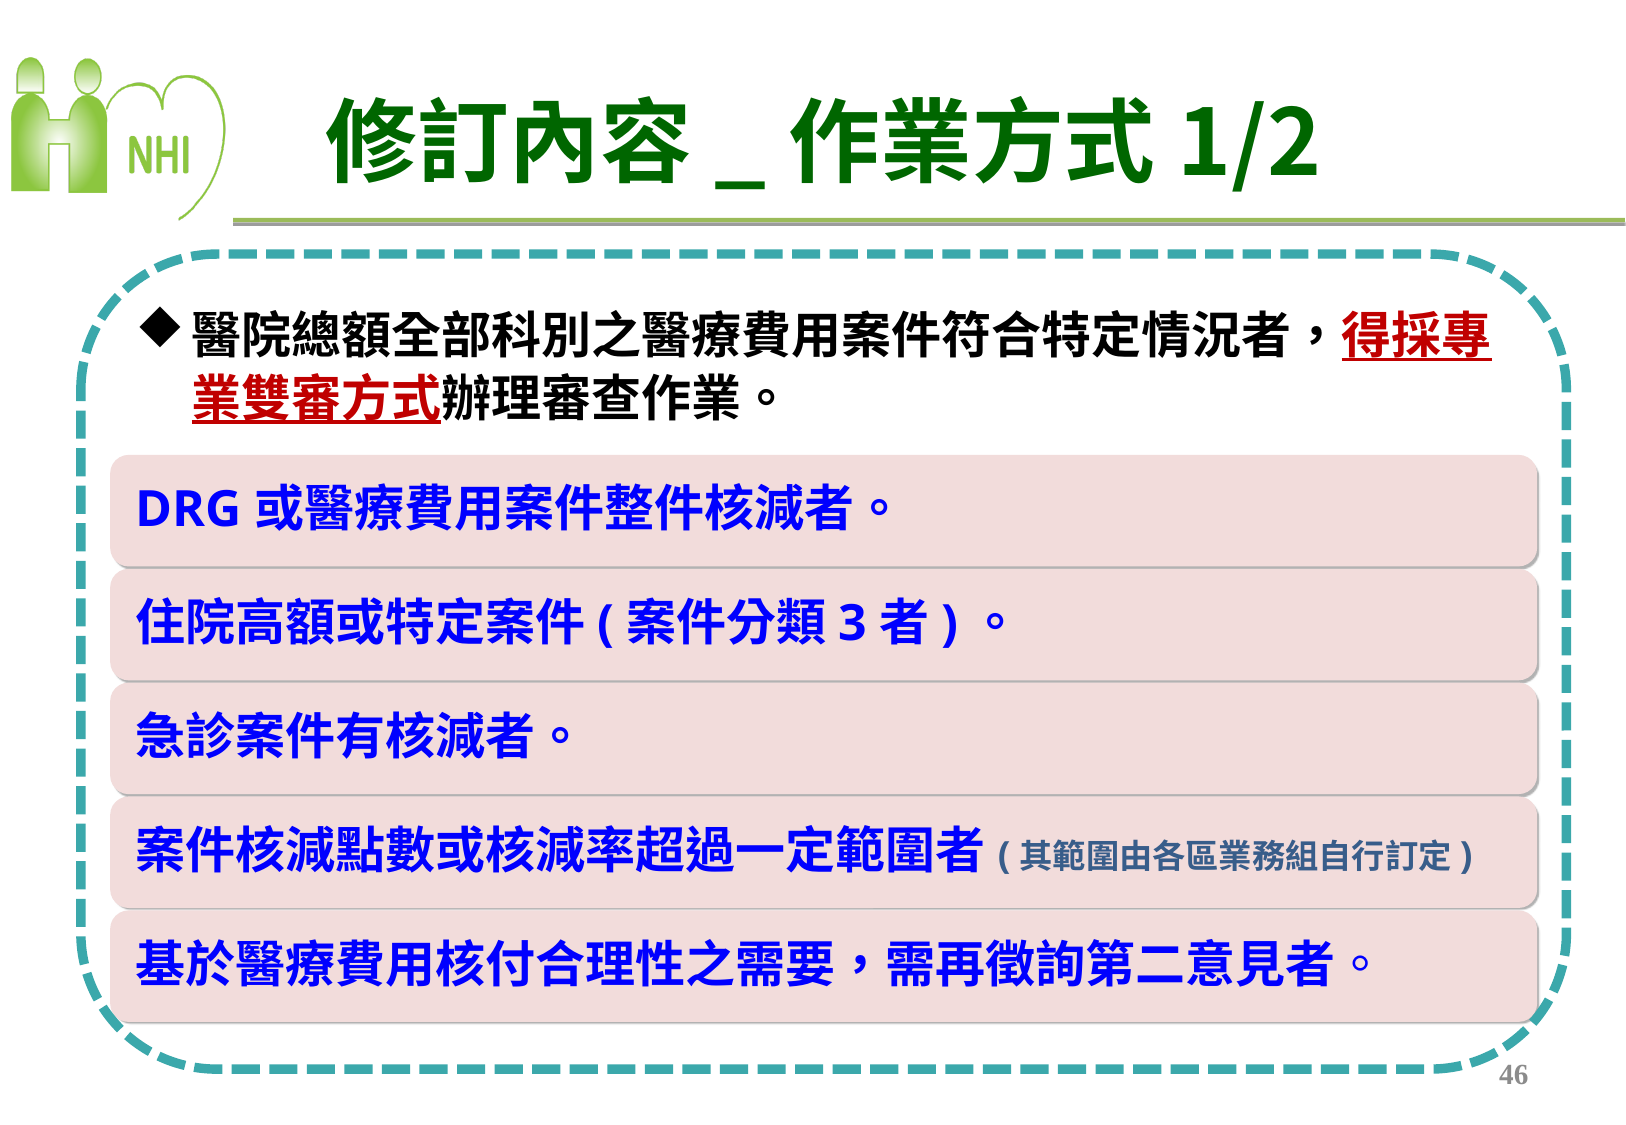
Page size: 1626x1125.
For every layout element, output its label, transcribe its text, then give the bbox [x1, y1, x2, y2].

picture [0, 42, 233, 233]
text_box 醫院總額全部科別之醫療費用案件符合特定情況者，得採專業雙審方式辦理審查作業。 [80, 254, 1567, 1070]
title 修訂內容_作業方式1/2 [186, 44, 1461, 233]
slide_number <編號> [1164, 1042, 1544, 1103]
